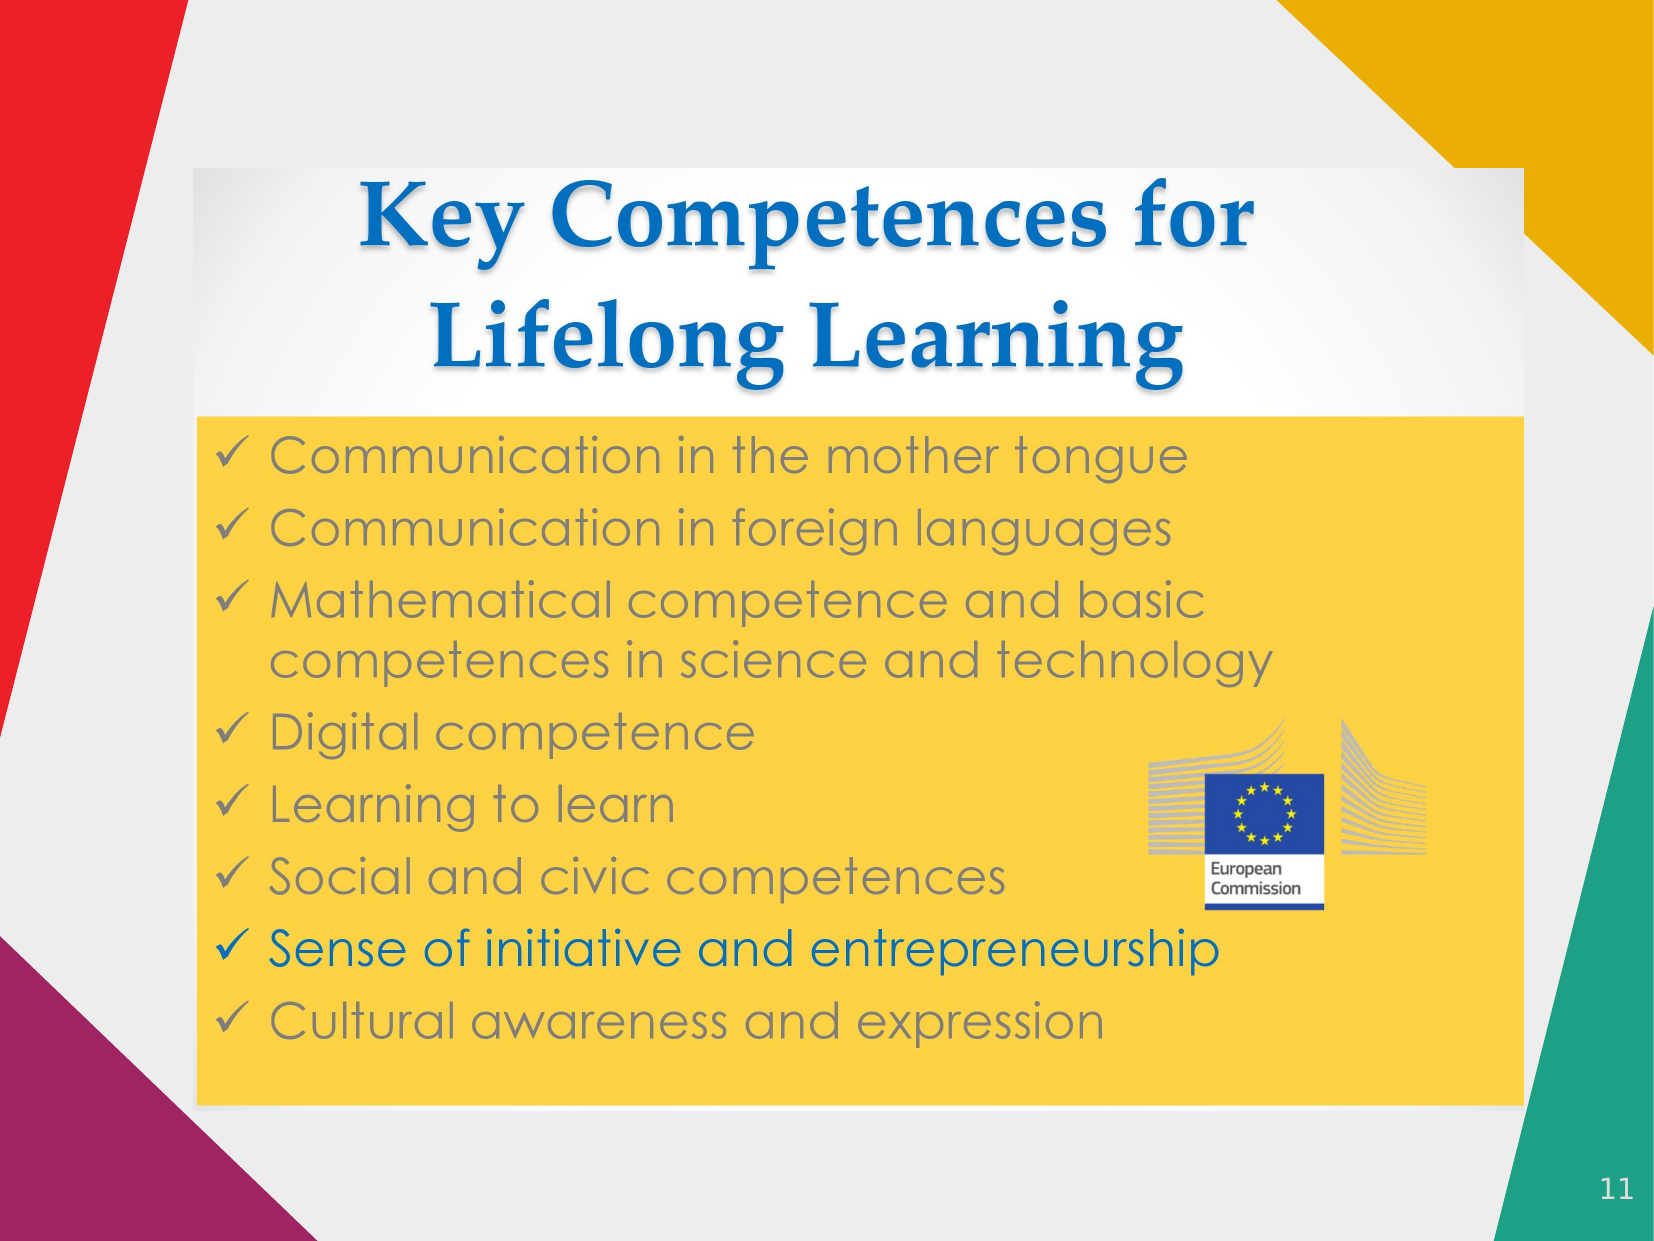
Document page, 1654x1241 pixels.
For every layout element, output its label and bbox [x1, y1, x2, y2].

picture [193, 168, 1524, 1111]
